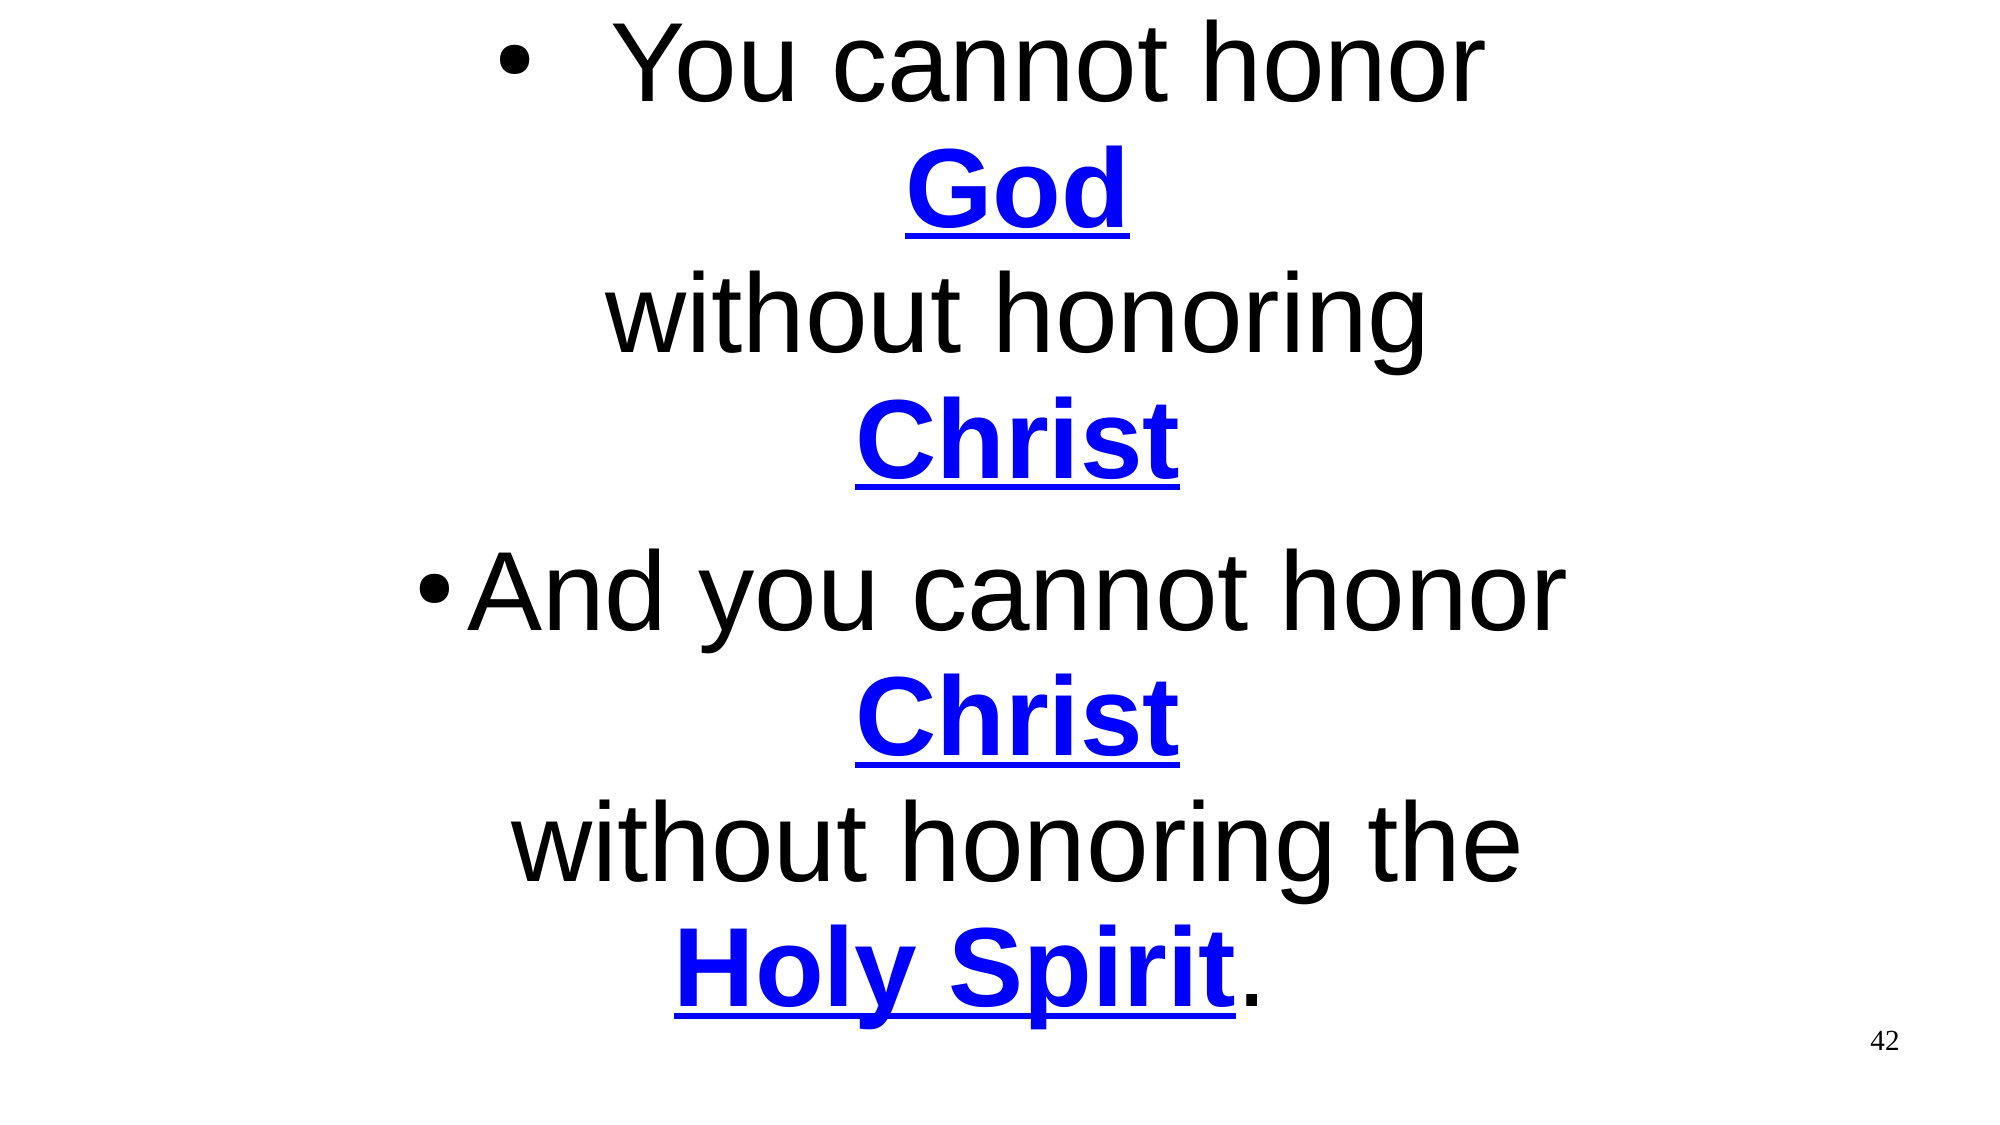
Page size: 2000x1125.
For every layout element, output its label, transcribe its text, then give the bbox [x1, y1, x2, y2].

list You cannot honor God without honoring Christ And you cannot honor Christ without honoring the Holy Spirit. [0, 0, 1996, 1123]
